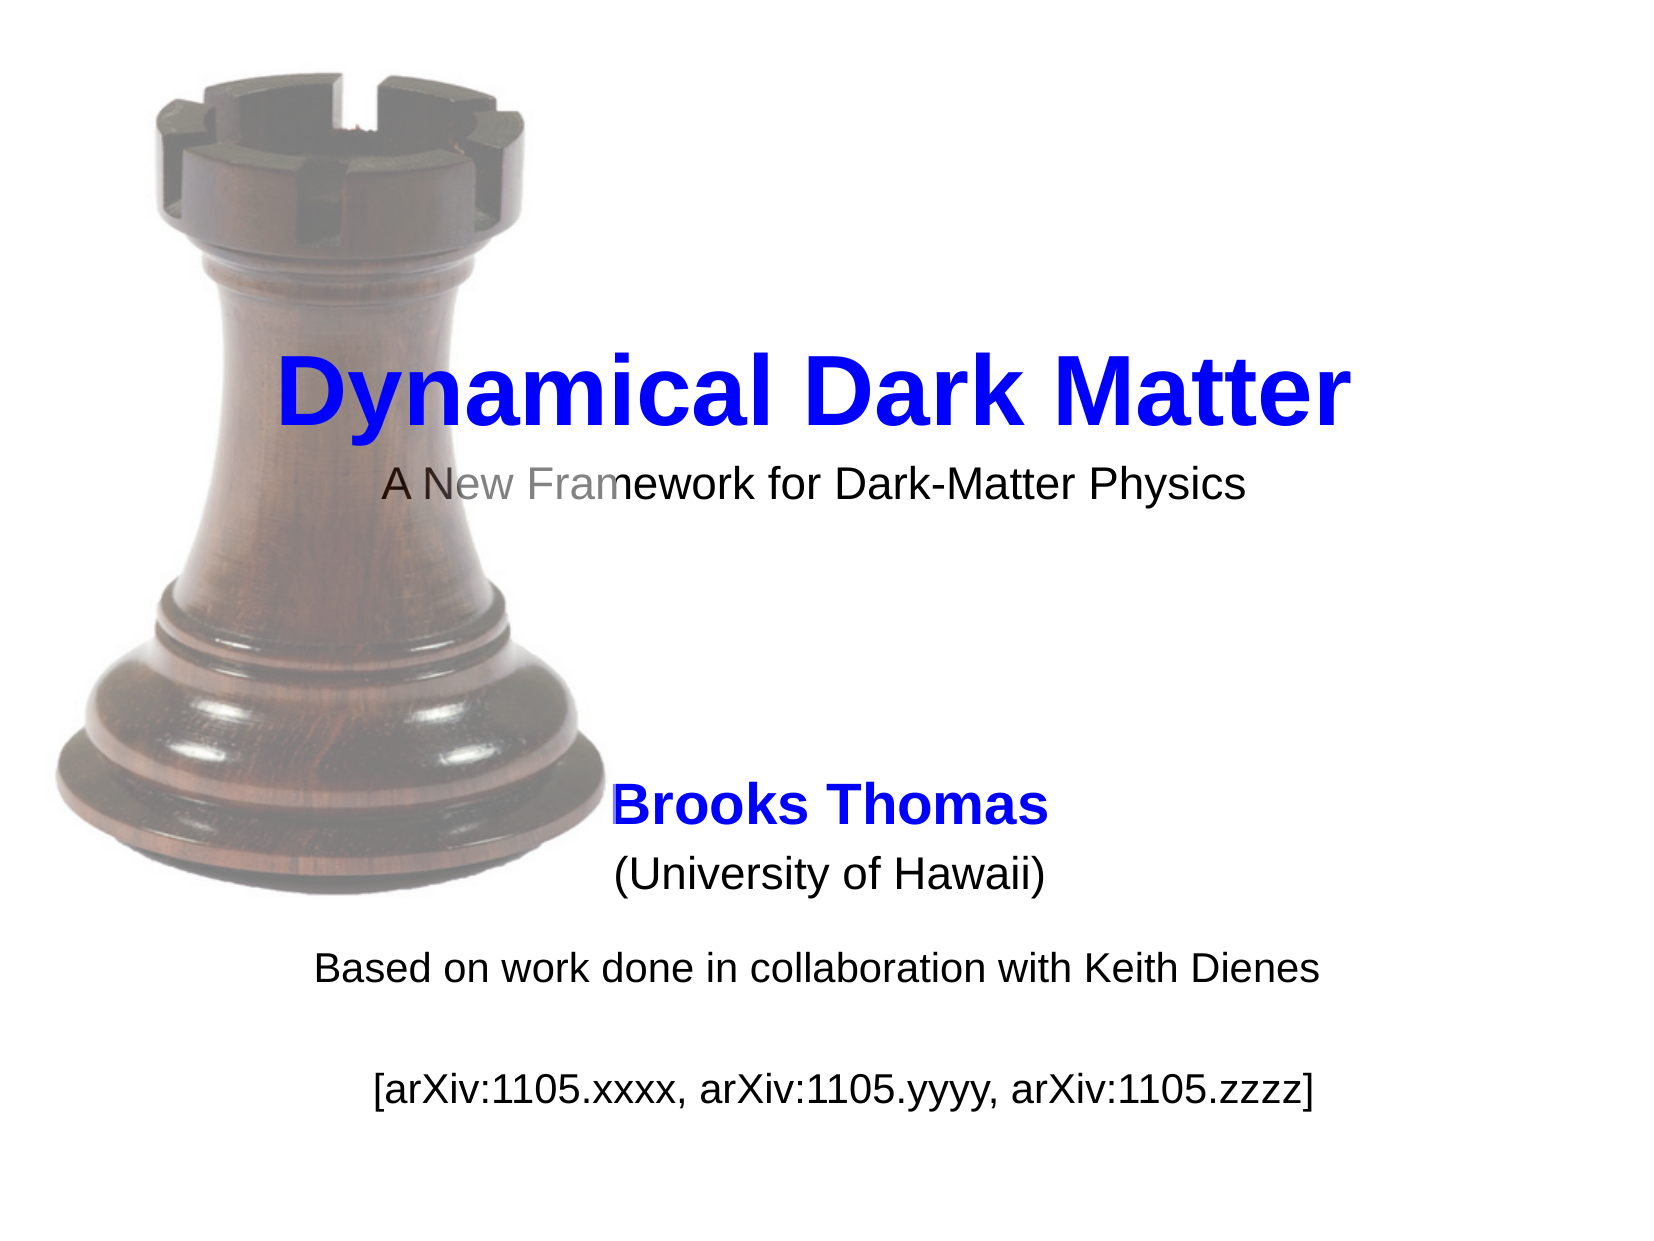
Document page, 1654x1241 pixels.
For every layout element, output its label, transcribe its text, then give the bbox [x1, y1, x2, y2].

text_box [arXiv:1105.xxxx, arXiv:1105.yyyy, arXiv:1105.zzzz] [262, 1057, 1426, 1120]
text_box Based on work done in collaboration with Keith Dienes [72, 937, 1573, 1000]
text_box (University of Hawaii) [616, 840, 1224, 907]
text_box Dynamical Dark Matter [233, 327, 1396, 455]
text_box Brooks Thomas [616, 764, 1224, 840]
text_box A New Framework for Dark-Matter Physics [616, 455, 1358, 517]
picture [13, 57, 616, 910]
